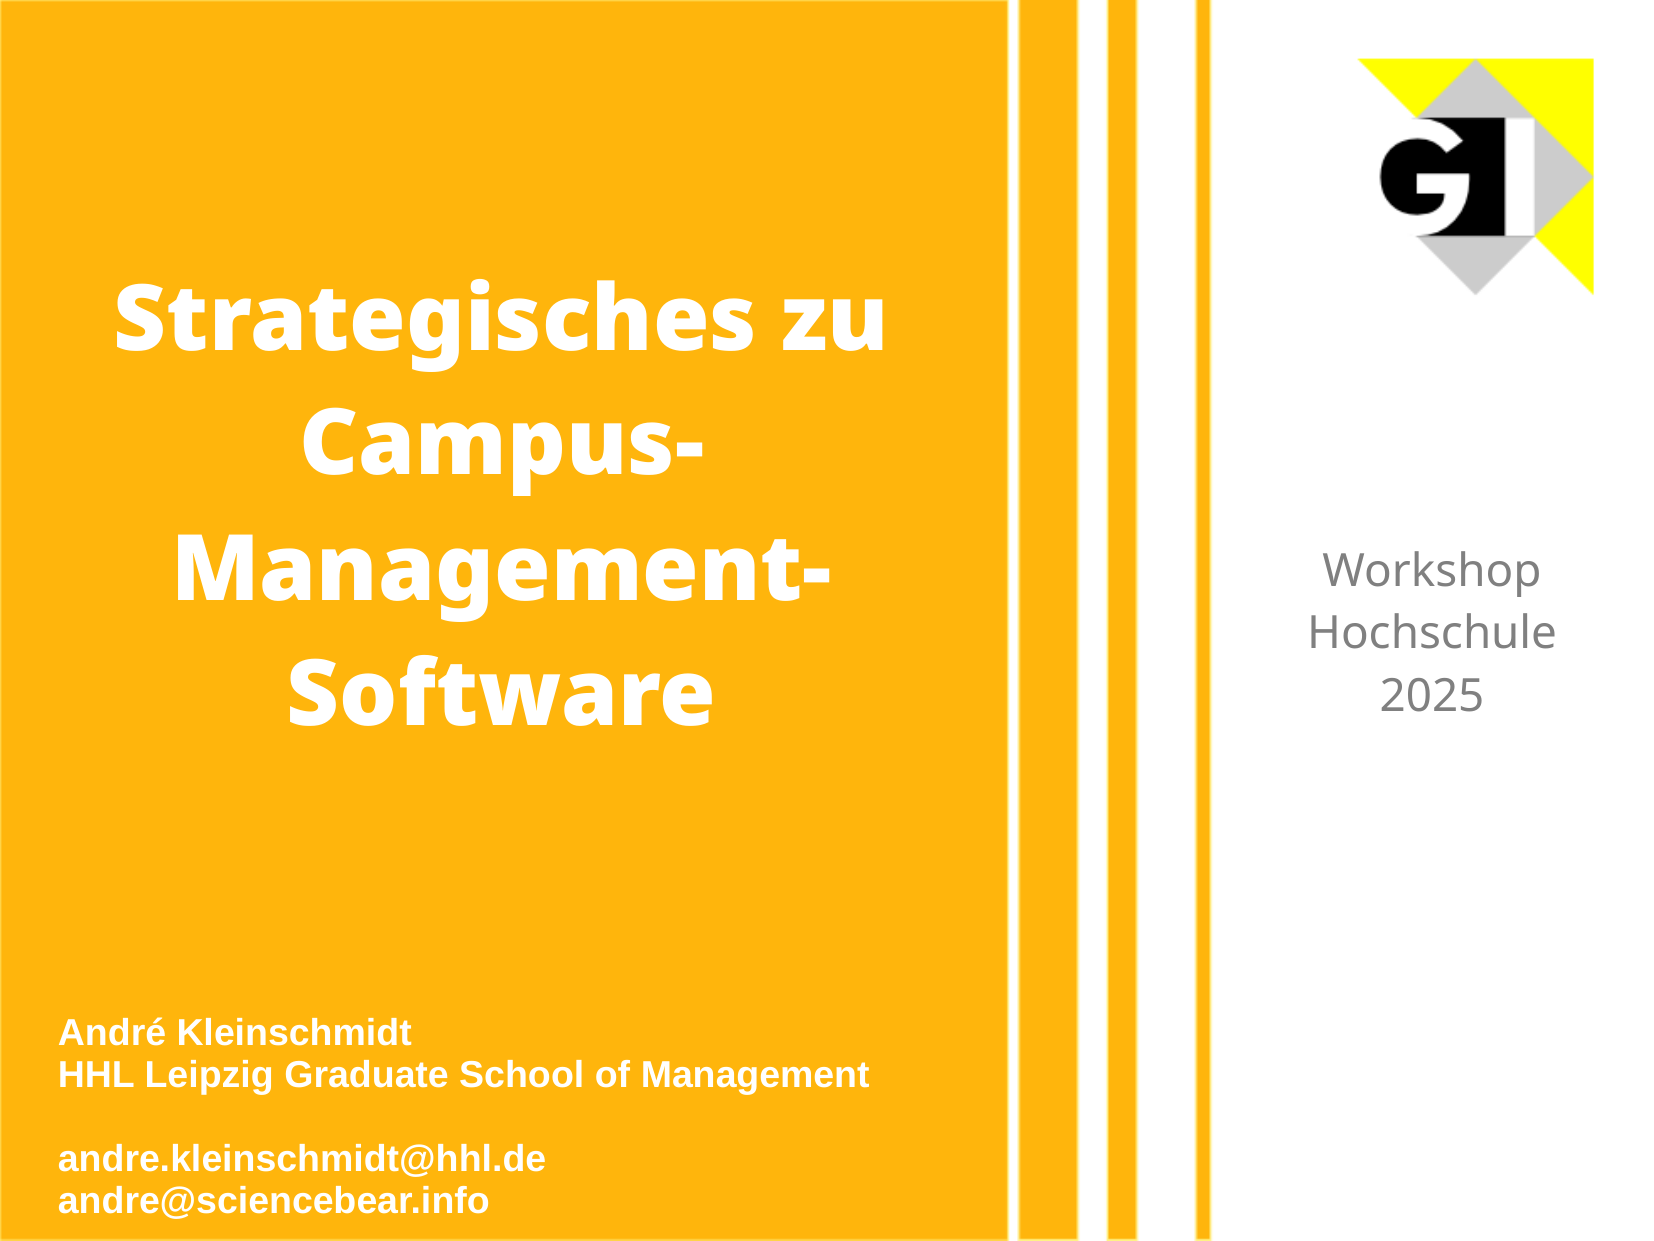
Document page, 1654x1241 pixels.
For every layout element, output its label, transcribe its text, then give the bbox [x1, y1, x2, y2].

picture [0, 0, 1653, 1241]
subtitle Workshop Hochschule 2025 [1240, 29, 1625, 1234]
title Strategisches zu Campus- Management- Software [29, 29, 975, 975]
text_box André Kleinschmidt HHL Leipzig Graduate School of Management andre.kleinschmidt@hhl.de andre@sciencebear.info [43, 1003, 1004, 1235]
